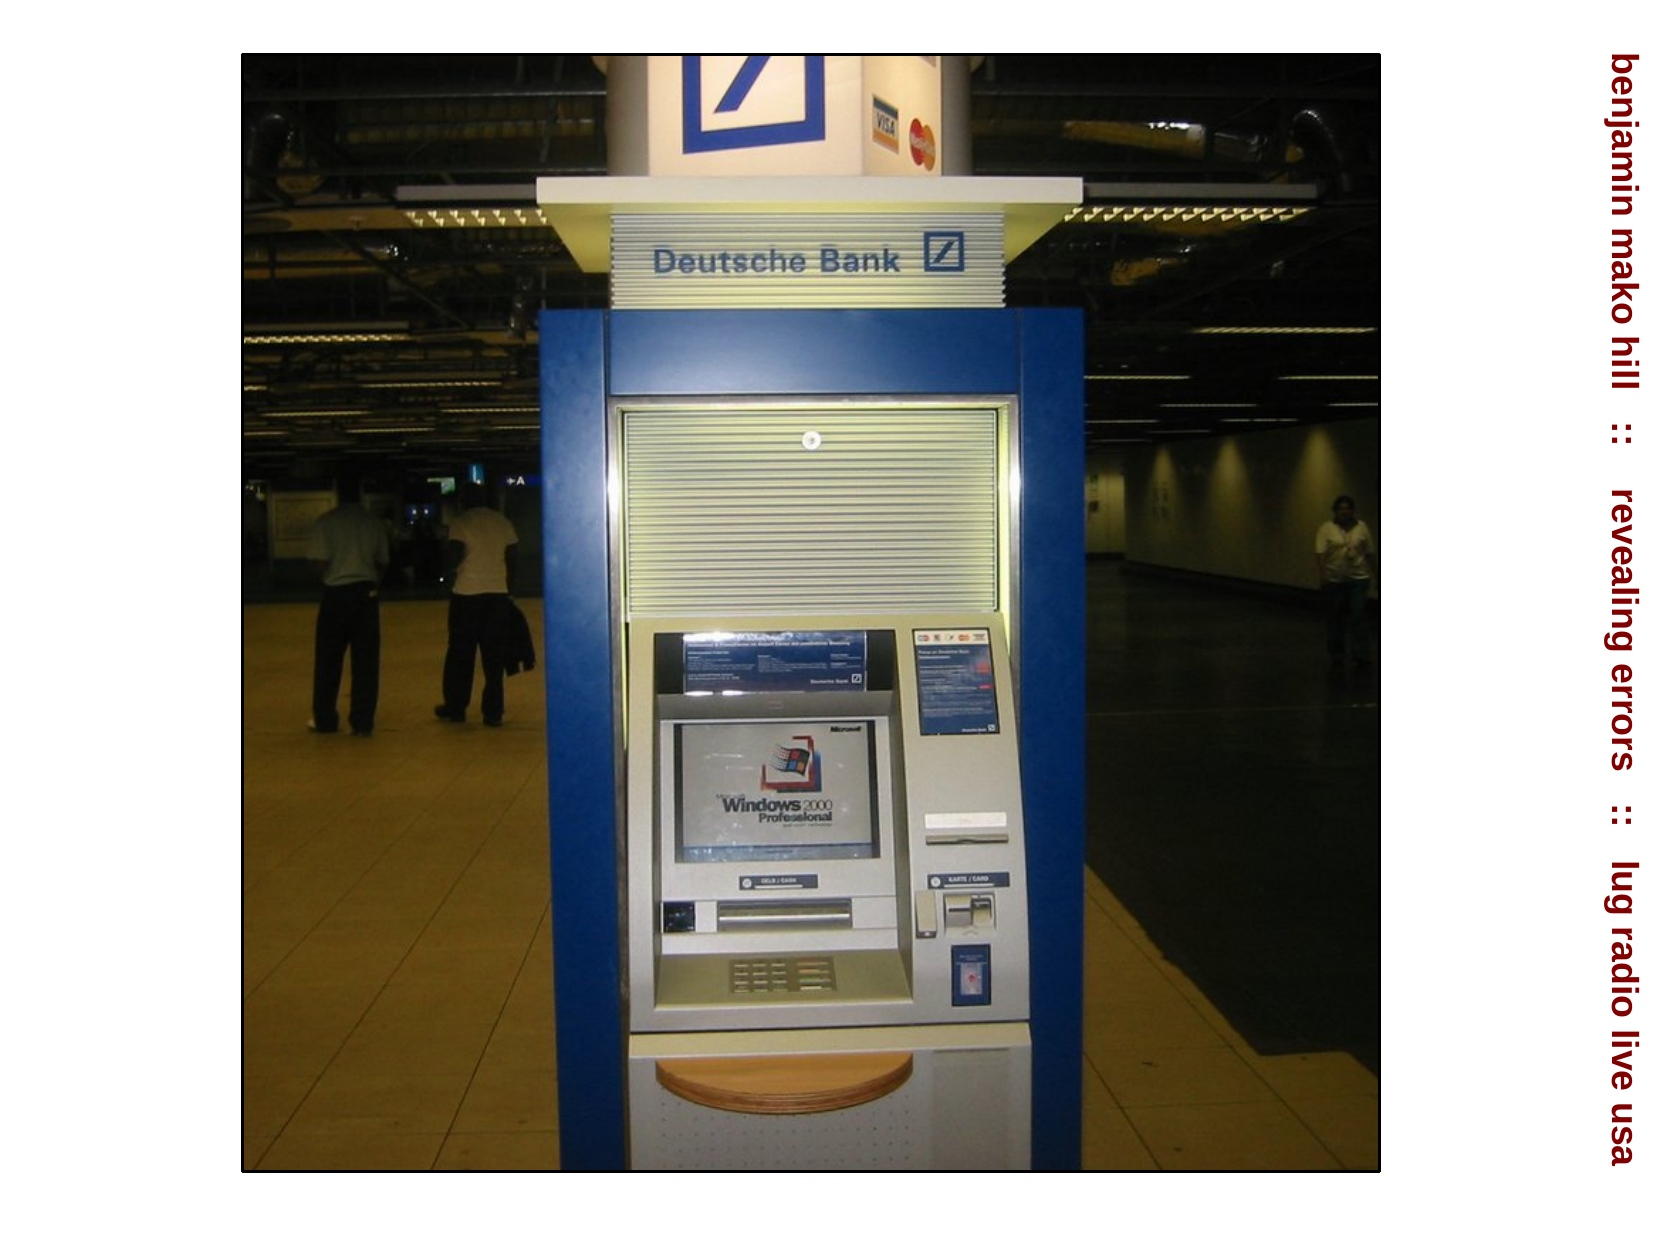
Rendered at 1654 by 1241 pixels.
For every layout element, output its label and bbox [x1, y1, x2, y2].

picture [243, 55, 1379, 1171]
